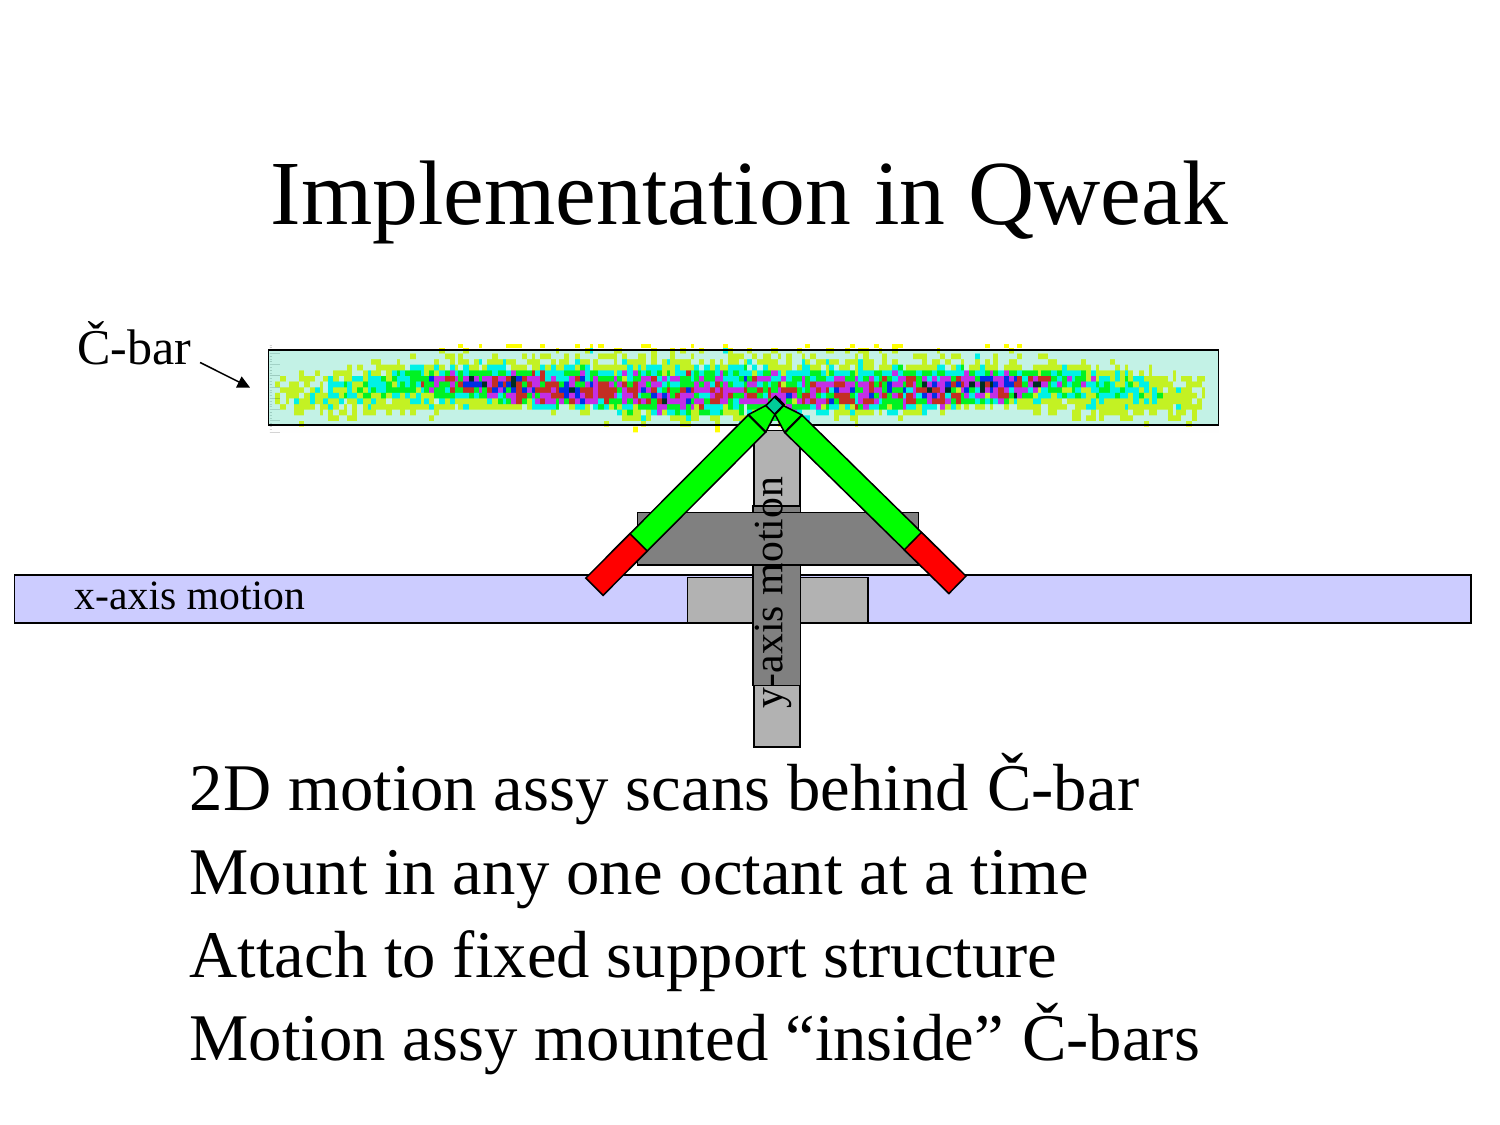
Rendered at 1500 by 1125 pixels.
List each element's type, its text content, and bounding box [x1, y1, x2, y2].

picture [269, 344, 1219, 350]
text_box [753, 723, 800, 747]
picture [269, 426, 736, 433]
text_box y-axis motion [737, 461, 800, 723]
text_box Č-bar [62, 312, 207, 384]
text_box [268, 350, 1471, 686]
picture [815, 426, 1219, 433]
text_box [14, 574, 59, 623]
text_box x-axis motion [59, 564, 321, 627]
picture [768, 426, 782, 430]
text_box Implementation in Qweak [112, 99, 1388, 288]
text_box 2D motion assy scans behind Č-bar Mount in any one octant at a time Attach to fixed support structure Motion assy mounted “inside” Č-bars [174, 749, 1450, 1088]
